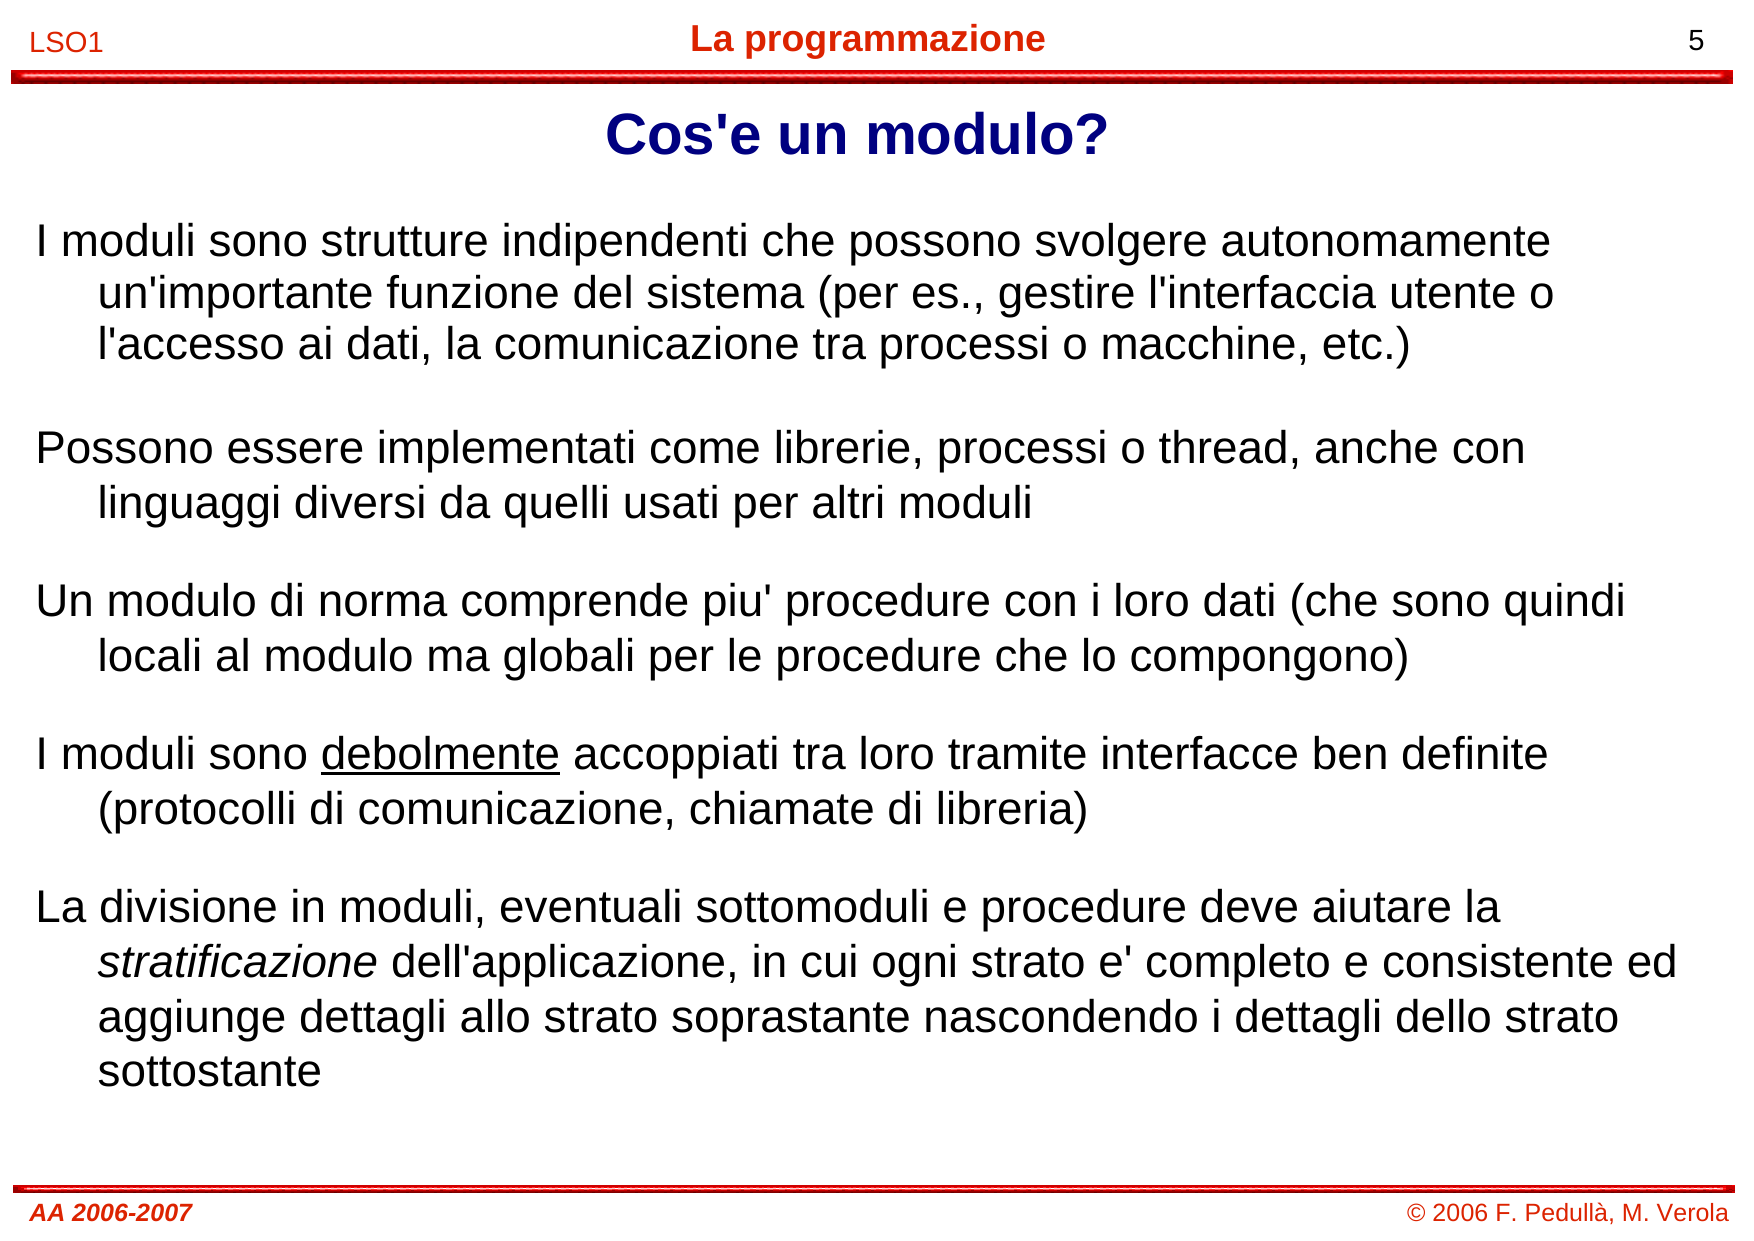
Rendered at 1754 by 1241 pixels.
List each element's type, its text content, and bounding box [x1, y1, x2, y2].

text_box Cos'e un modulo? [386, 98, 1330, 187]
list I moduli sono strutture indipendenti che possono svolgere autonomamente un'importante funzione del sistema (per es., gestire l'interfaccia utente o l'accesso ai dati, la comunicazione tra processi o macchine, etc.) Possono essere implementati come librerie, processi o thread, anche con linguaggi diversi da quelli usati per altri moduli Un modulo di norma comprende piu' procedure con i loro dati (che sono quindi locali al modulo ma globali per le procedure che lo compongono) I moduli sono debolmente accoppiati tra loro tramite interfacce ben definite (protocolli di comunicazione, chiamate di libreria) La divisione in moduli, eventuali sottomoduli e procedure deve aiutare la stratificazione dell'applicazione, in cui ogni strato e' completo e consistente ed aggiunge dettagli allo strato soprastante nascondendo i dettagli dello strato sottostante [35, 215, 1717, 1097]
picture [11, 70, 1733, 84]
picture [13, 1185, 1735, 1193]
